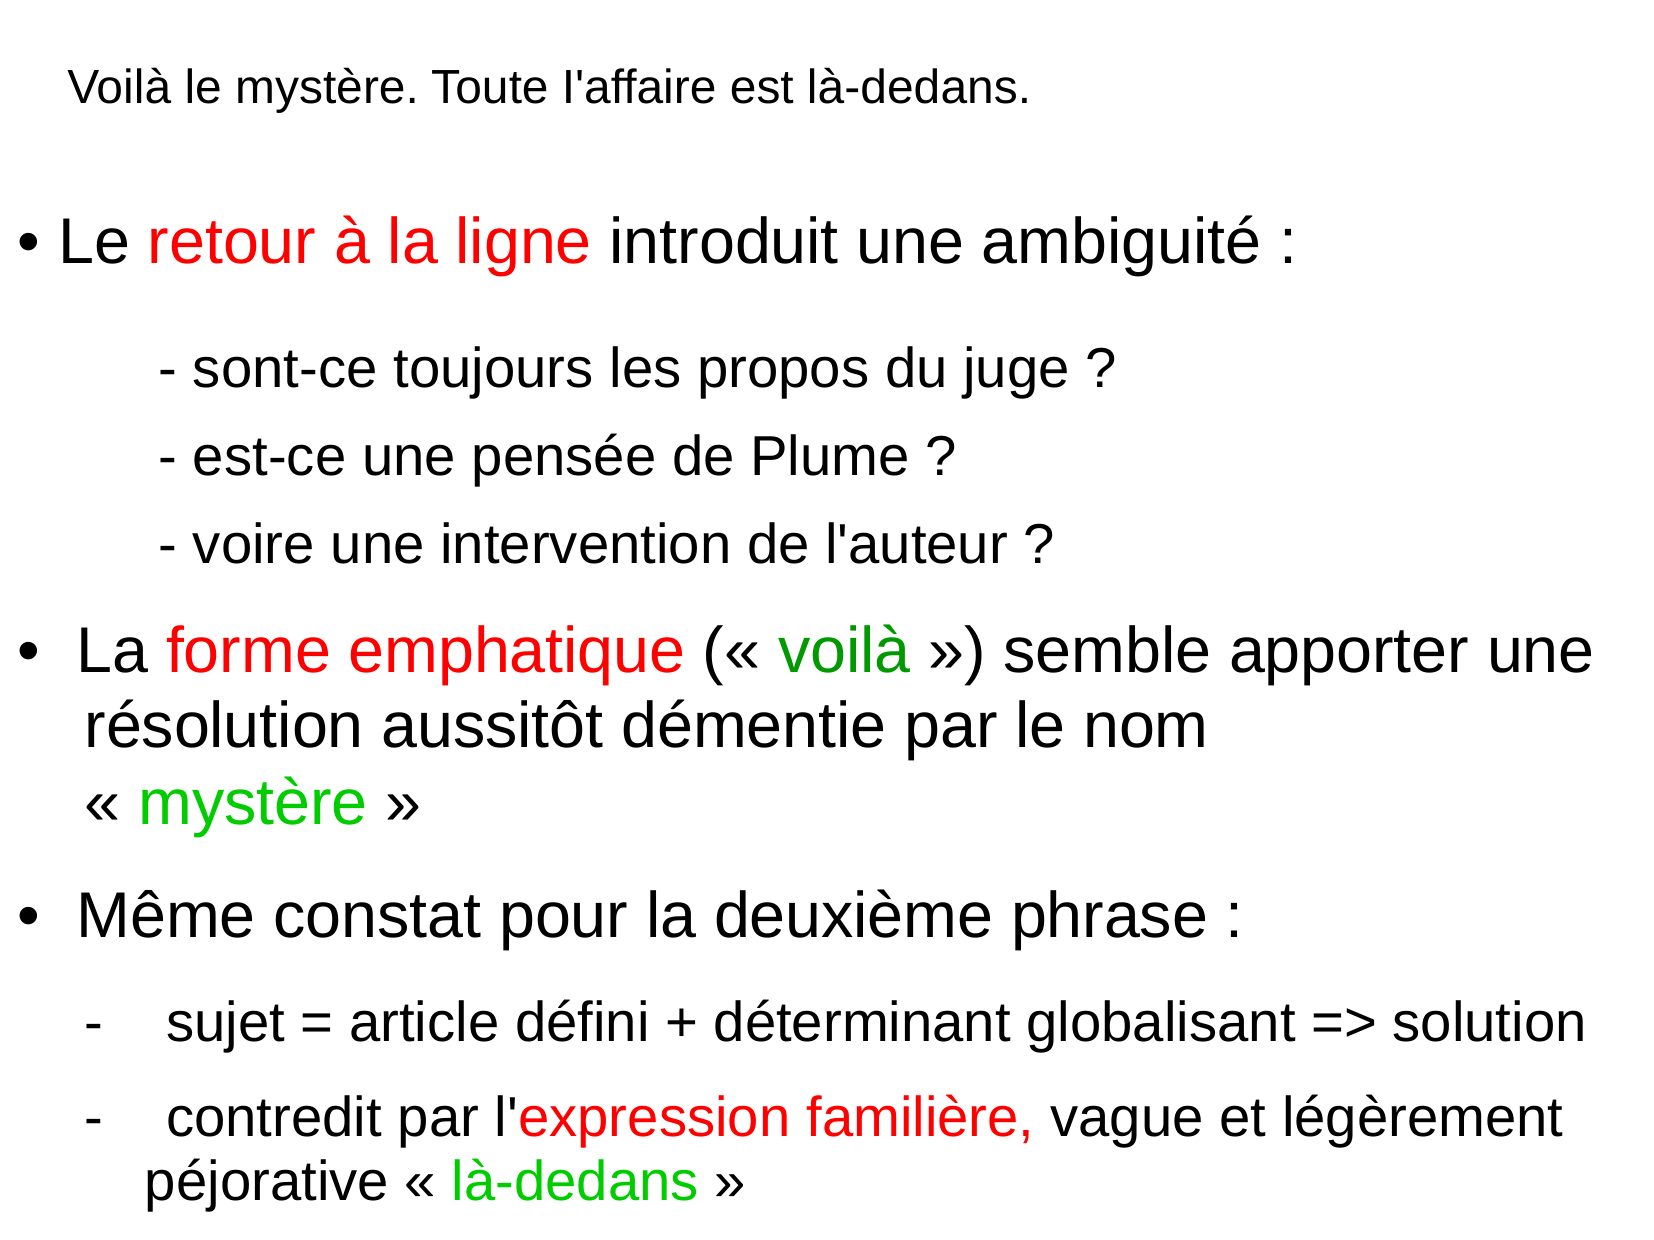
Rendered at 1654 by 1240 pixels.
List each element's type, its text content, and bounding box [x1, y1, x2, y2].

text_box • Le retour à la ligne introduit une ambiguité : - sont-ce toujours les propos du juge ? - est-ce une pensée de Plume ? - voire une intervention de l'auteur ? • La forme emphatique (« voilà ») semble apporter une résolution aussitôt démentie par le nom « mystère » • Même constat pour la deuxième phrase : - sujet = article défini + déterminant globalisant => solution - contredit par l'expression familière, vague et légèrement péjorative « là-dedans » [18, 198, 1613, 1190]
text_box Voilà le mystère. Toute I'affaire est là-dedans. [67, 55, 1070, 109]
